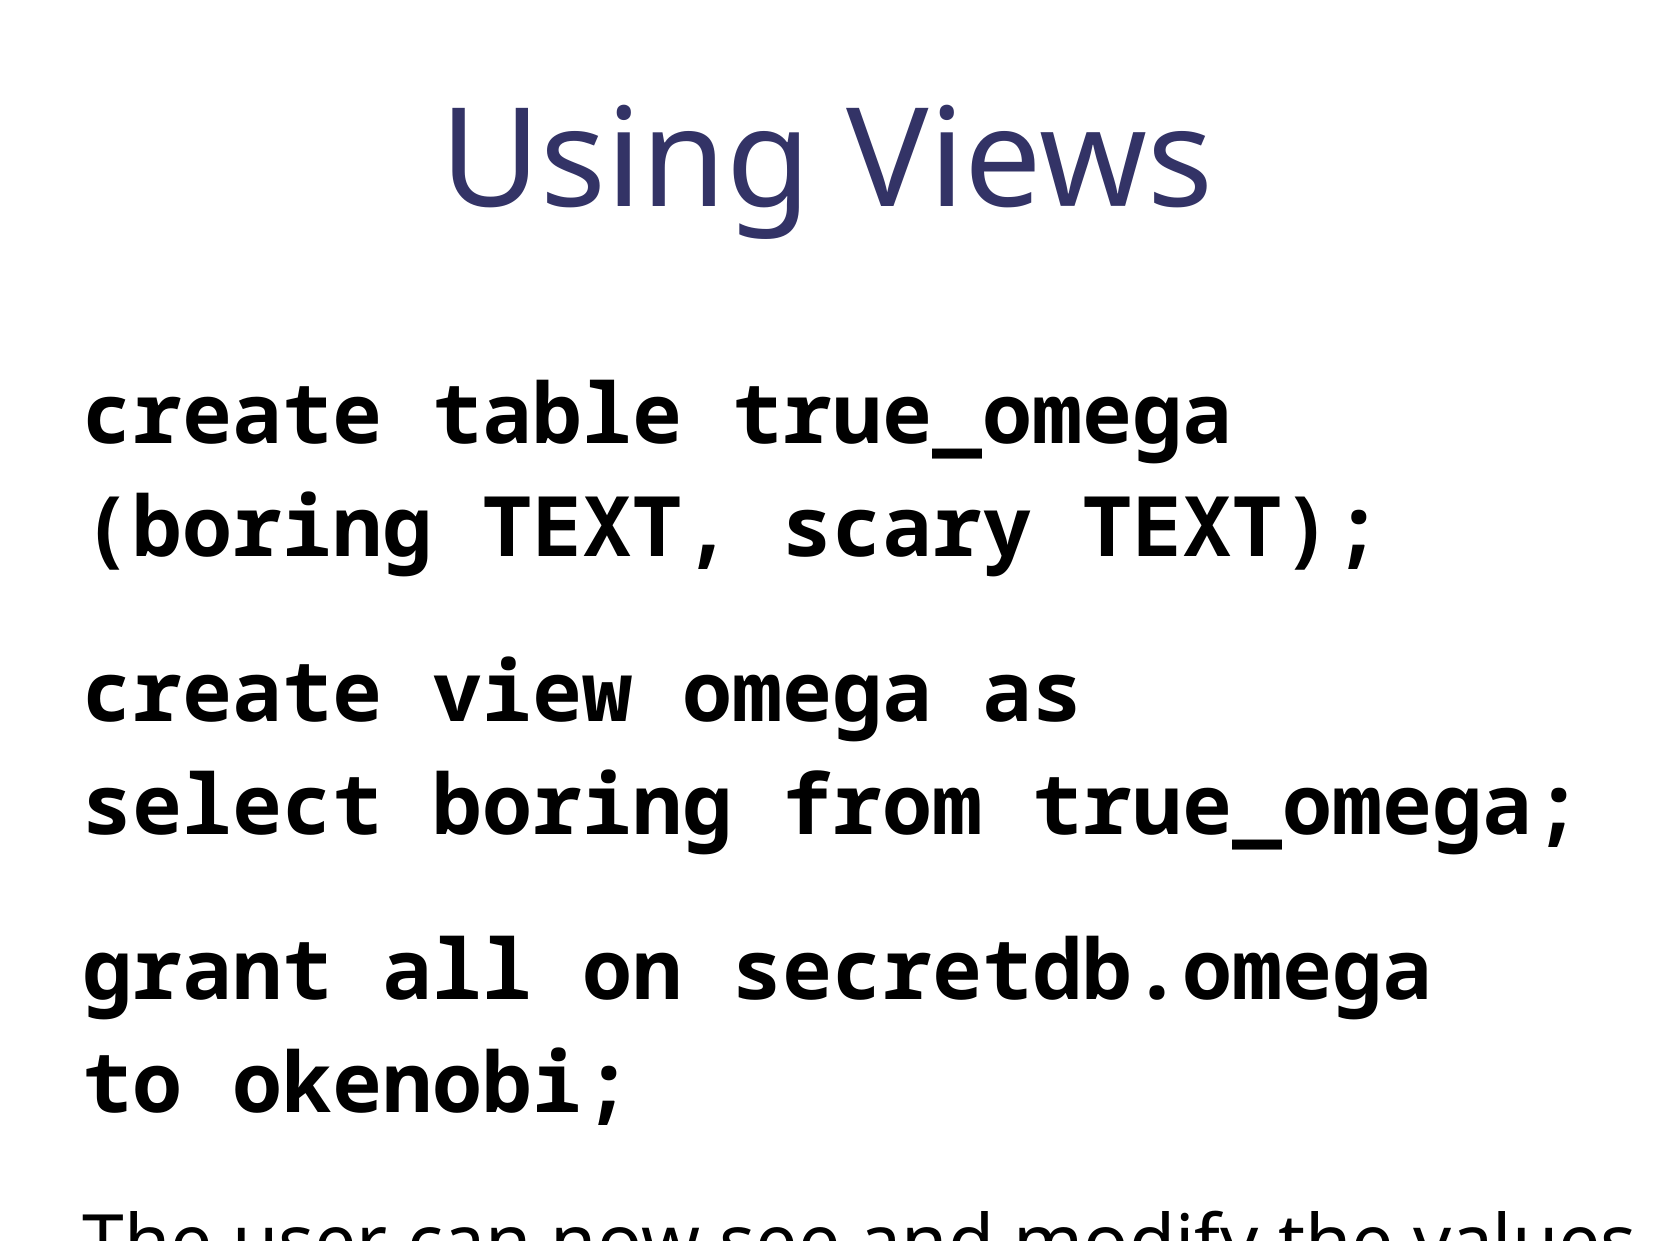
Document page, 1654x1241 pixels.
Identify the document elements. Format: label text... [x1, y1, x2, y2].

subtitle create table true_omega (boring TEXT, scary TEXT); create view omega as select boring from true_omega; grant all on secretdb.omega to okenobi; The user can now see and modify the values in “boring” but not in “scary”. [82, 354, 1654, 1241]
title Using Views [82, 56, 1571, 250]
